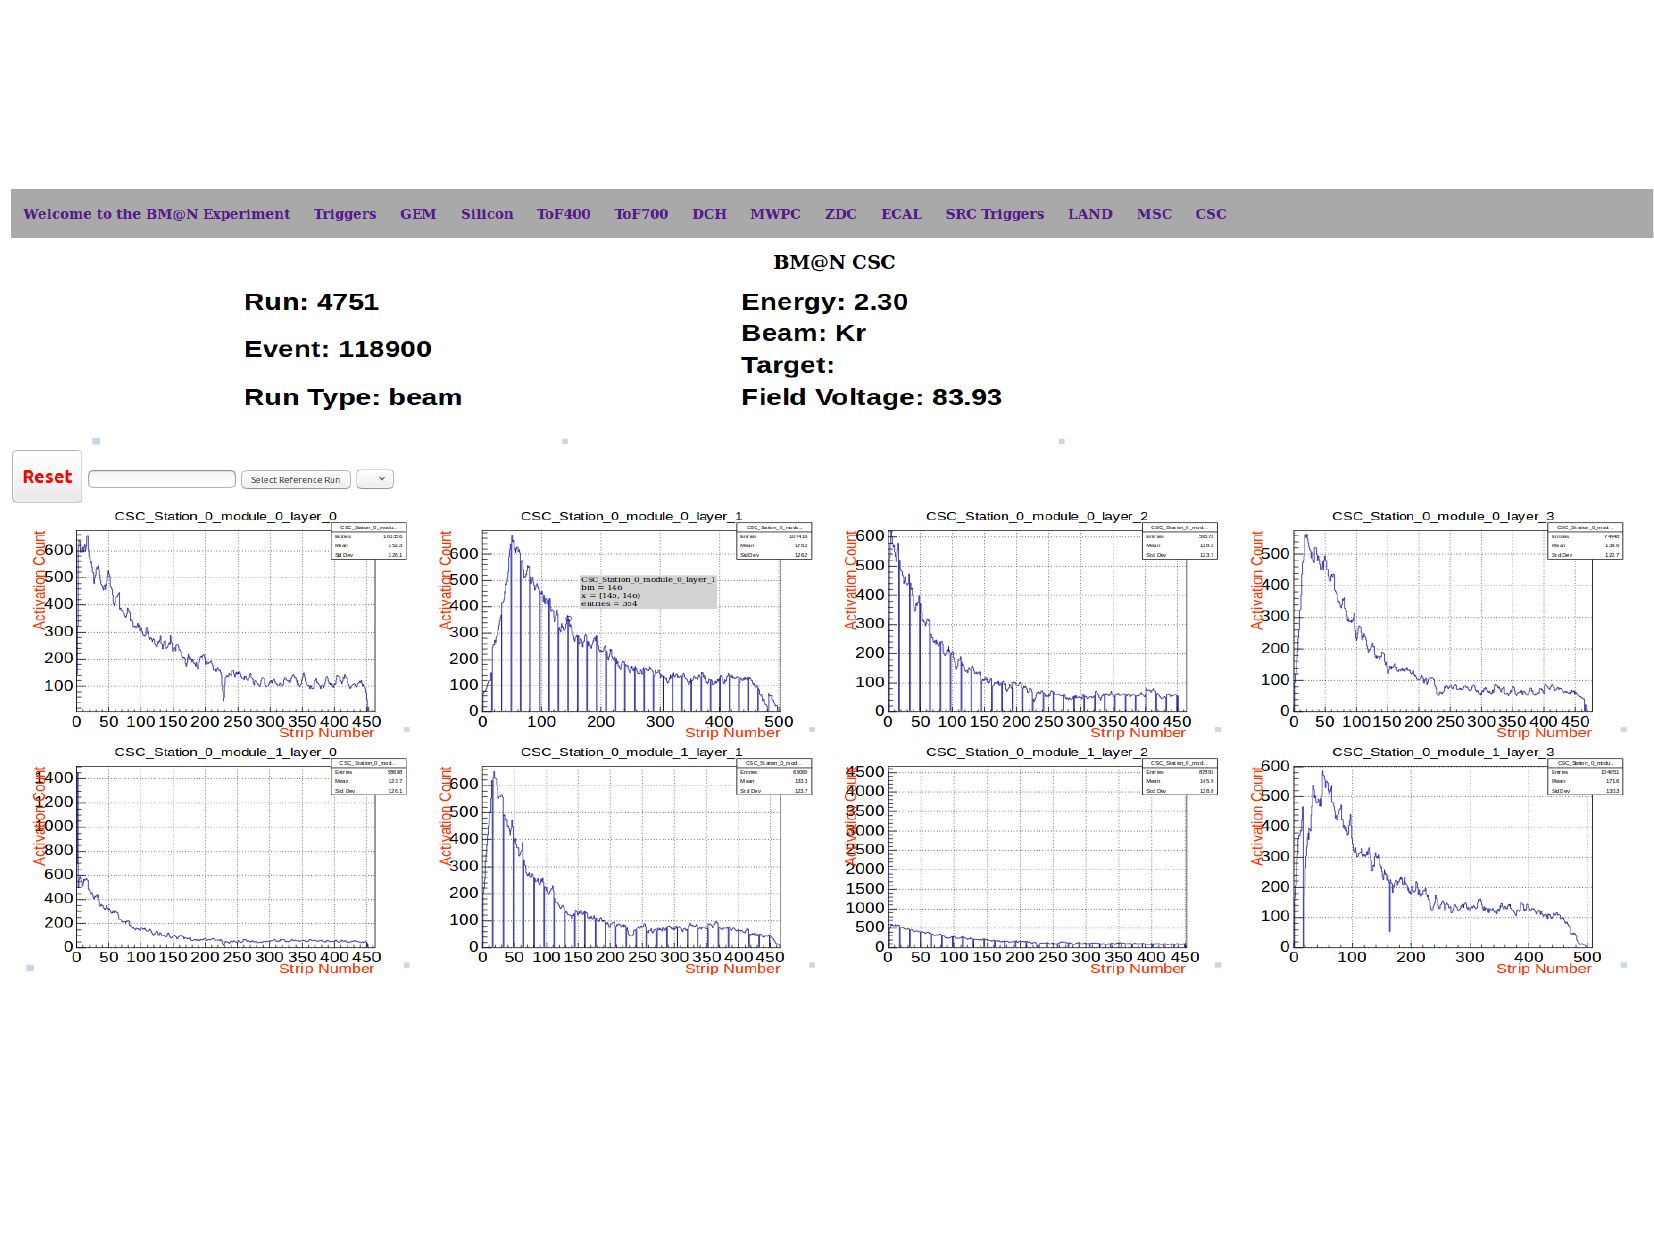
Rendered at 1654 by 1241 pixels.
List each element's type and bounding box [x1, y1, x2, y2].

picture [7, 186, 1654, 1061]
